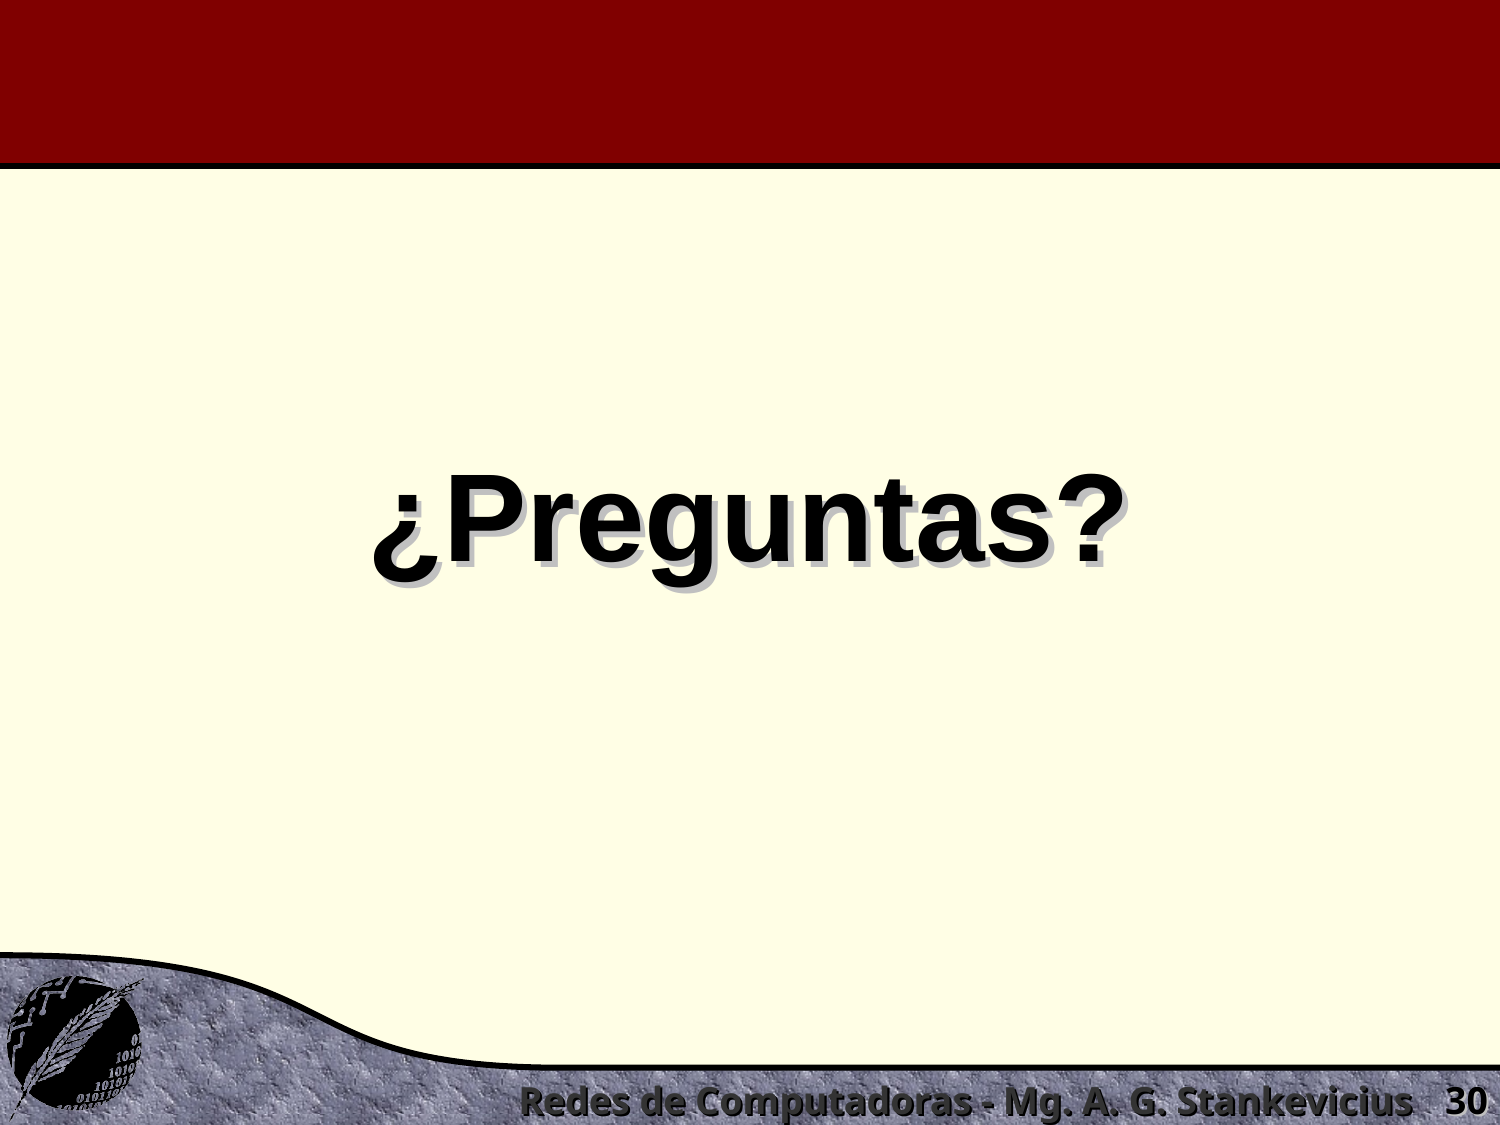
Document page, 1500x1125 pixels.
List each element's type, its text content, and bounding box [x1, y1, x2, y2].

picture [790, 1100, 795, 1110]
picture [1047, 1100, 1054, 1110]
picture [0, 959, 1500, 1125]
subtitle ¿Preguntas? [11, 192, 1486, 845]
